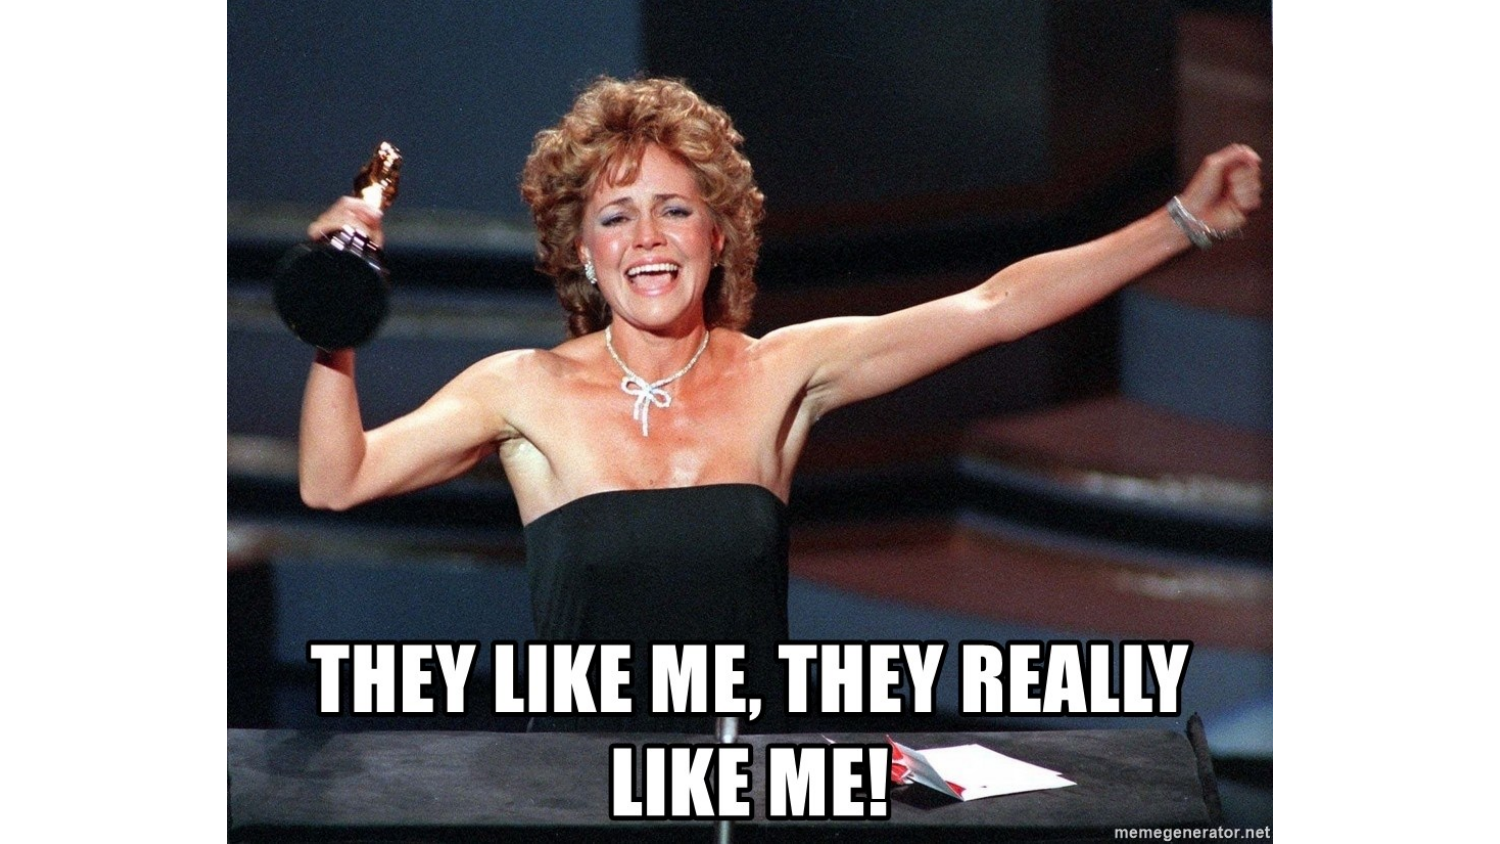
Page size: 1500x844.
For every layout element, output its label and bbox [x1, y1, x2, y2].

picture [227, 0, 1273, 844]
